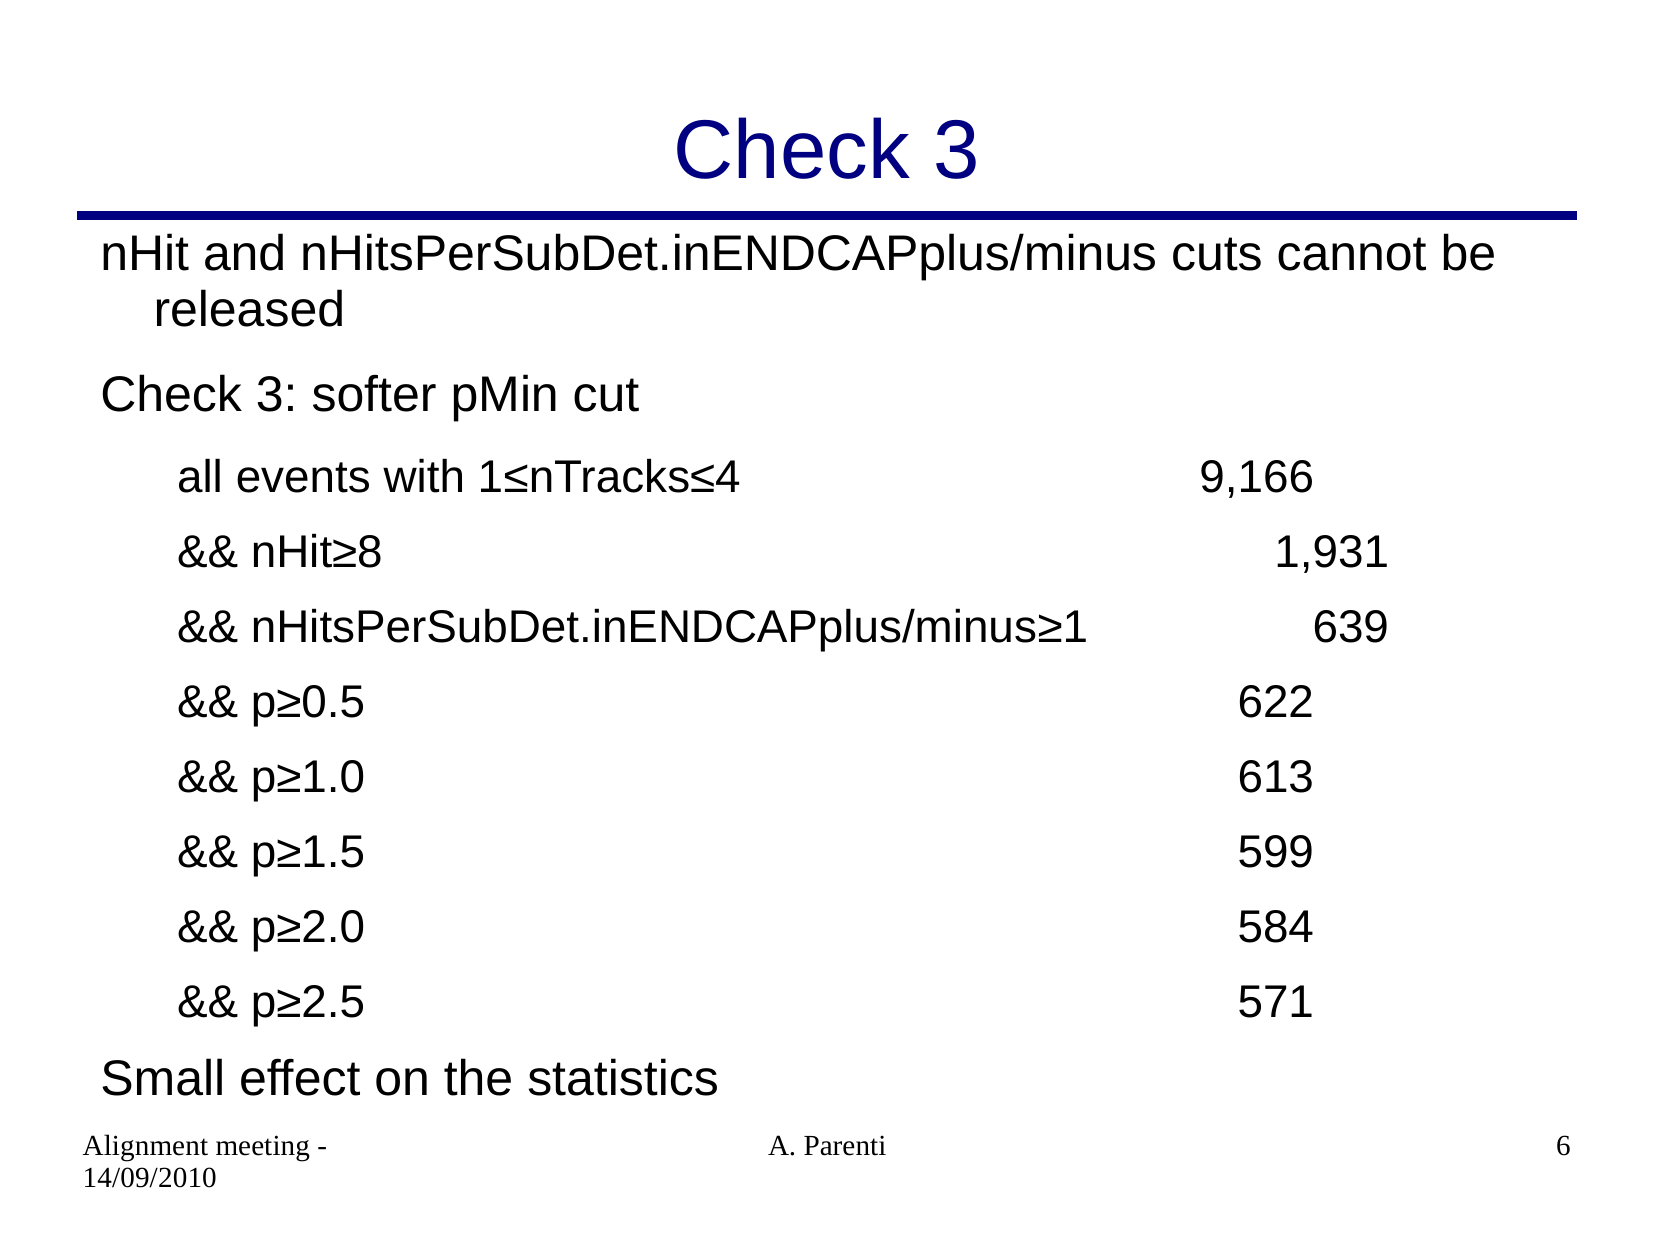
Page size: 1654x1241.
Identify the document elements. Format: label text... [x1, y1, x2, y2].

title Check 3 [82, 75, 1571, 225]
list nHit and nHitsPerSubDet.inENDCAPplus/minus cuts cannot be released Check 3: softer pMin cut all events with 1≤nTracks≤4 9,166 && nHit≥8 1,931 && nHitsPerSubDet.inENDCAPplus/minus≥1 639 && p≥0.5 622 && p≥1.0 613 && p≥1.5 599 && p≥2.0 584 && p≥2.5 571 Small effect on the statistics [82, 225, 1571, 1107]
